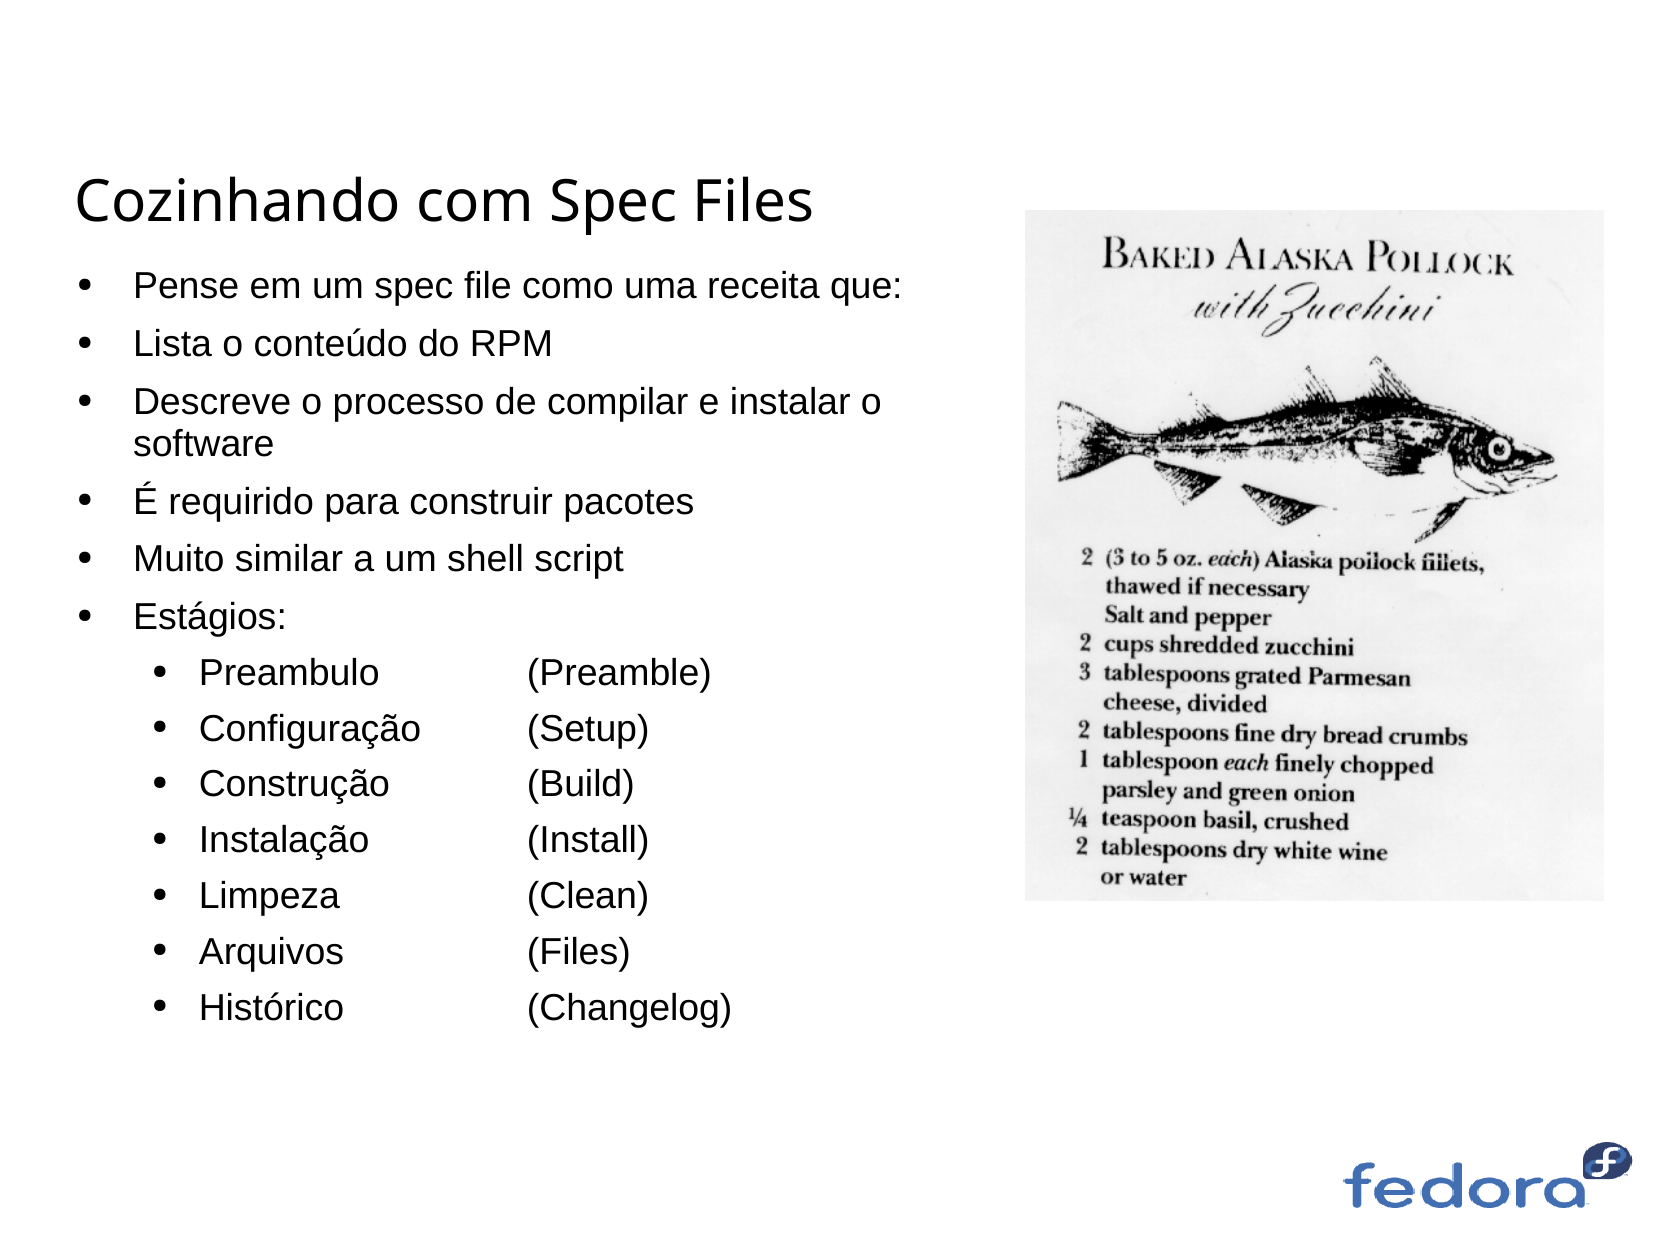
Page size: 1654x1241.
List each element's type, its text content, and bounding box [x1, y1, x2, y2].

list Pense em um spec file como uma receita que: Lista o conteúdo do RPM Descreve o processo de compilar e instalar o software É requirido para construir pacotes Muito similar a um shell script Estágios: Preambulo (Preamble) Configuração (Setup) Construção (Build) Instalação (Install) Limpeza (Clean) Arquivos (Files) Histórico (Changelog) [77, 264, 959, 1174]
title Cozinhando com Spec Files [74, 140, 1506, 259]
picture [1025, 210, 1604, 901]
picture [1332, 1124, 1651, 1227]
